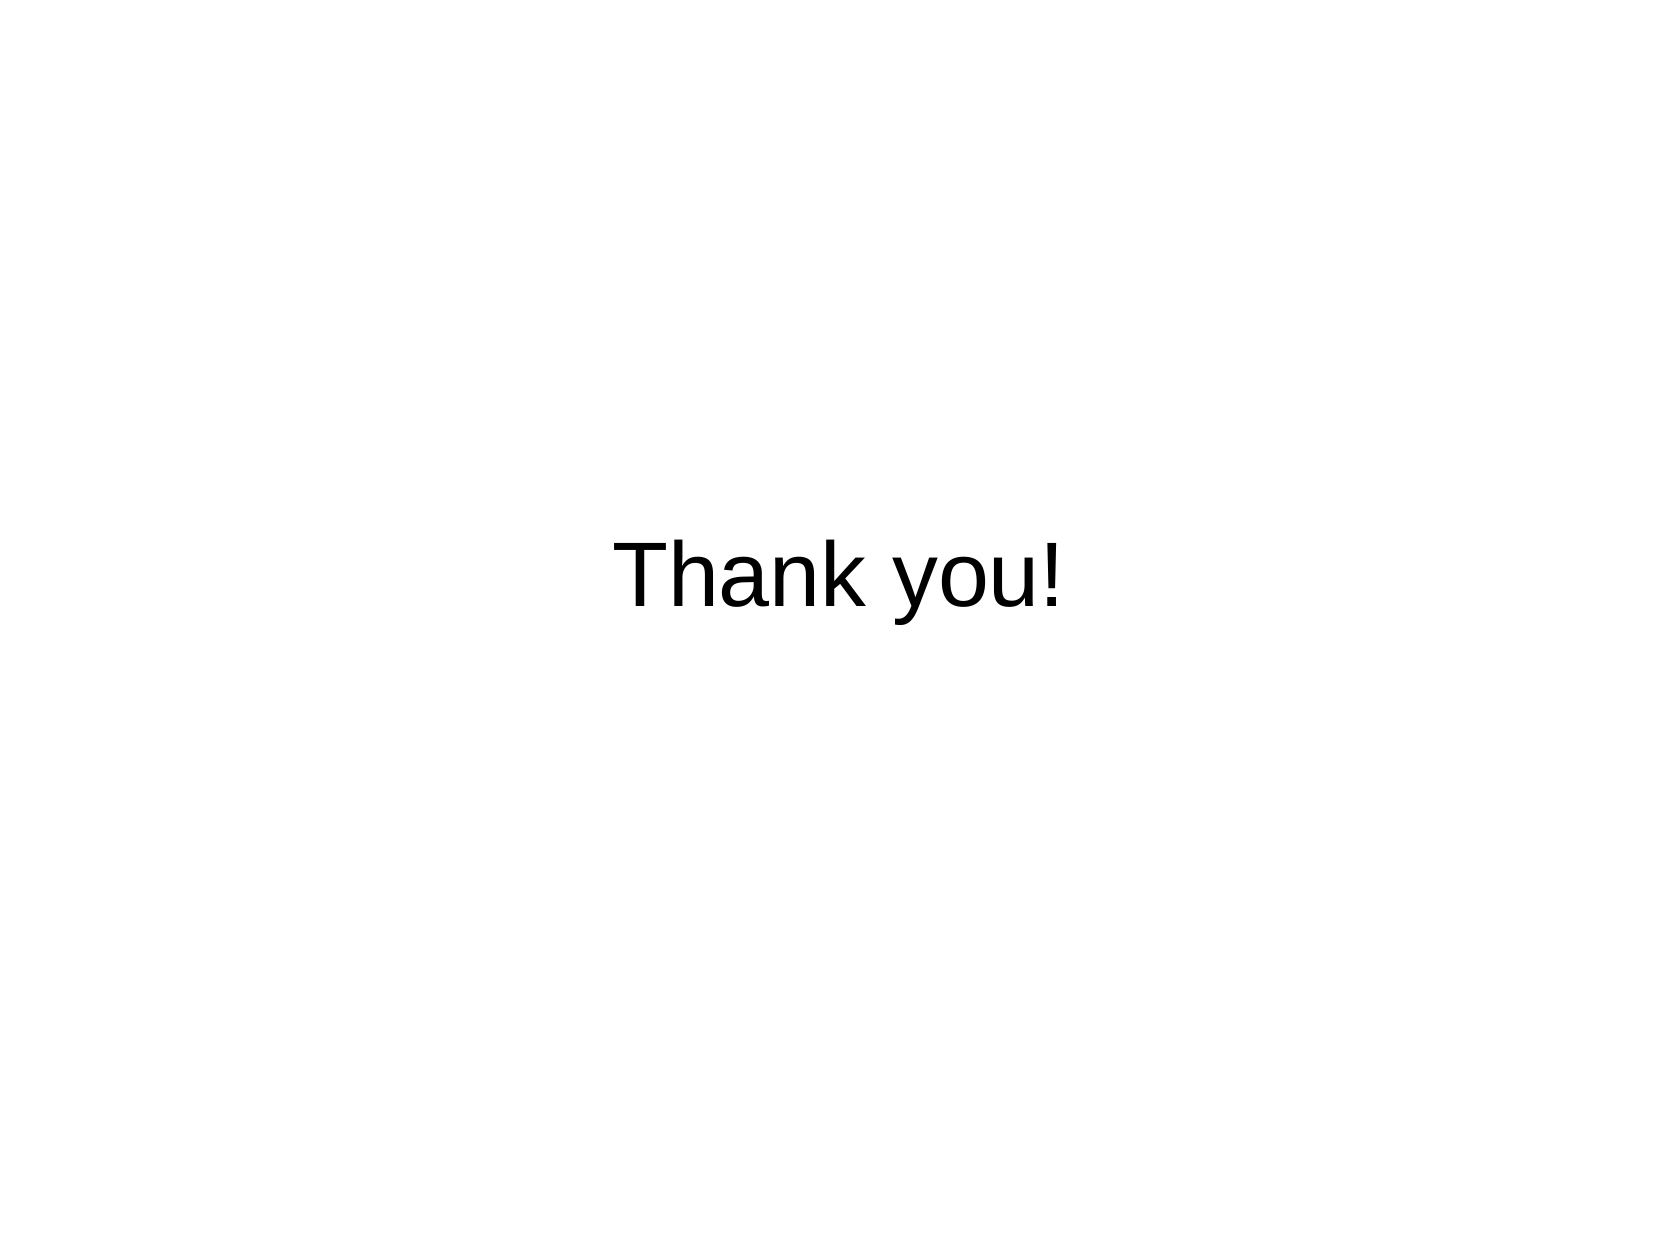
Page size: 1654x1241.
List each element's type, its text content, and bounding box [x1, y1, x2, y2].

title Thank you! [95, 471, 1584, 679]
